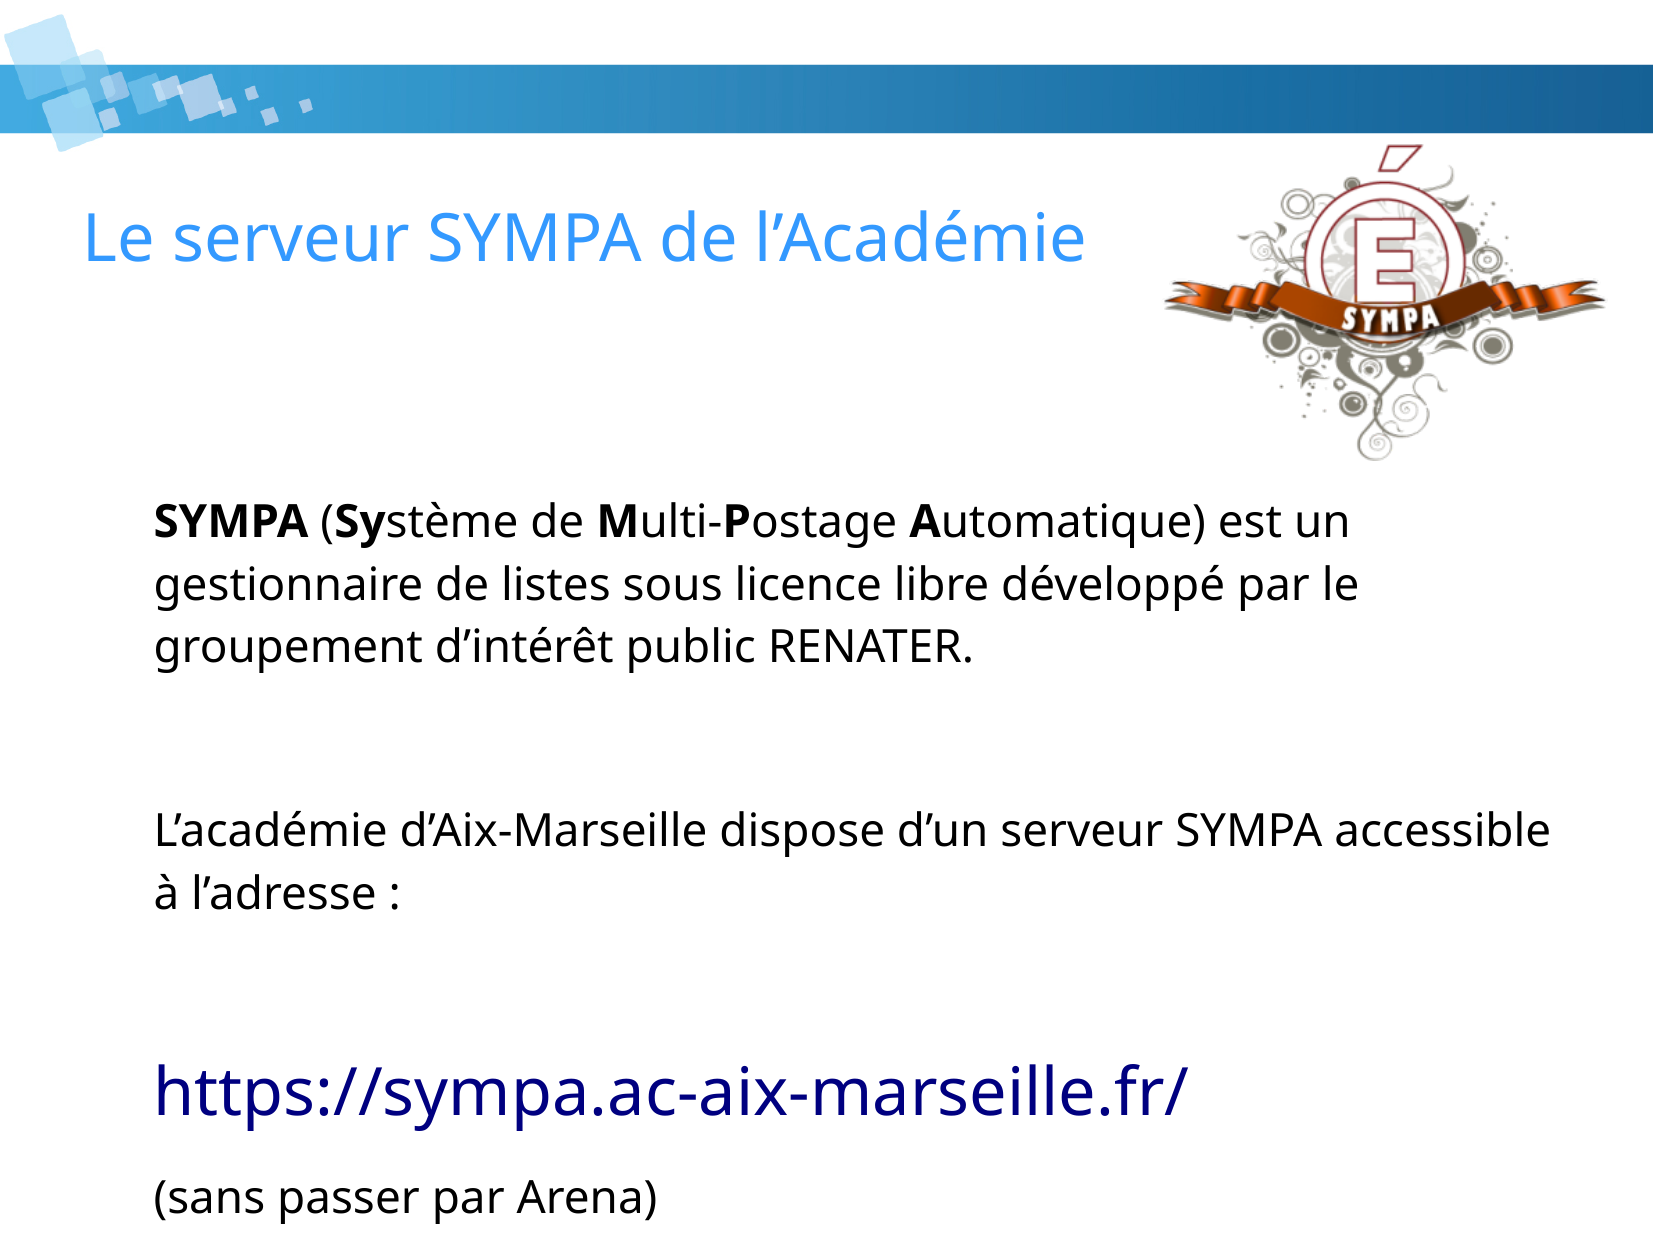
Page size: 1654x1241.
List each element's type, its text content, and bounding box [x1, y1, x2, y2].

list SYMPA (Système de Multi-Postage Automatique) est un gestionnaire de listes sous licence libre développé par le groupement d’intérêt public RENATER. L’académie d’Aix-Marseille dispose d’un serveur SYMPA accessible à l’adresse : https://sympa.ac-aix-marseille.fr/ (sans passer par Arena) [82, 396, 1571, 1214]
picture [0, 0, 1653, 1238]
title Le serveur SYMPA de l’Académie [82, 132, 1159, 340]
